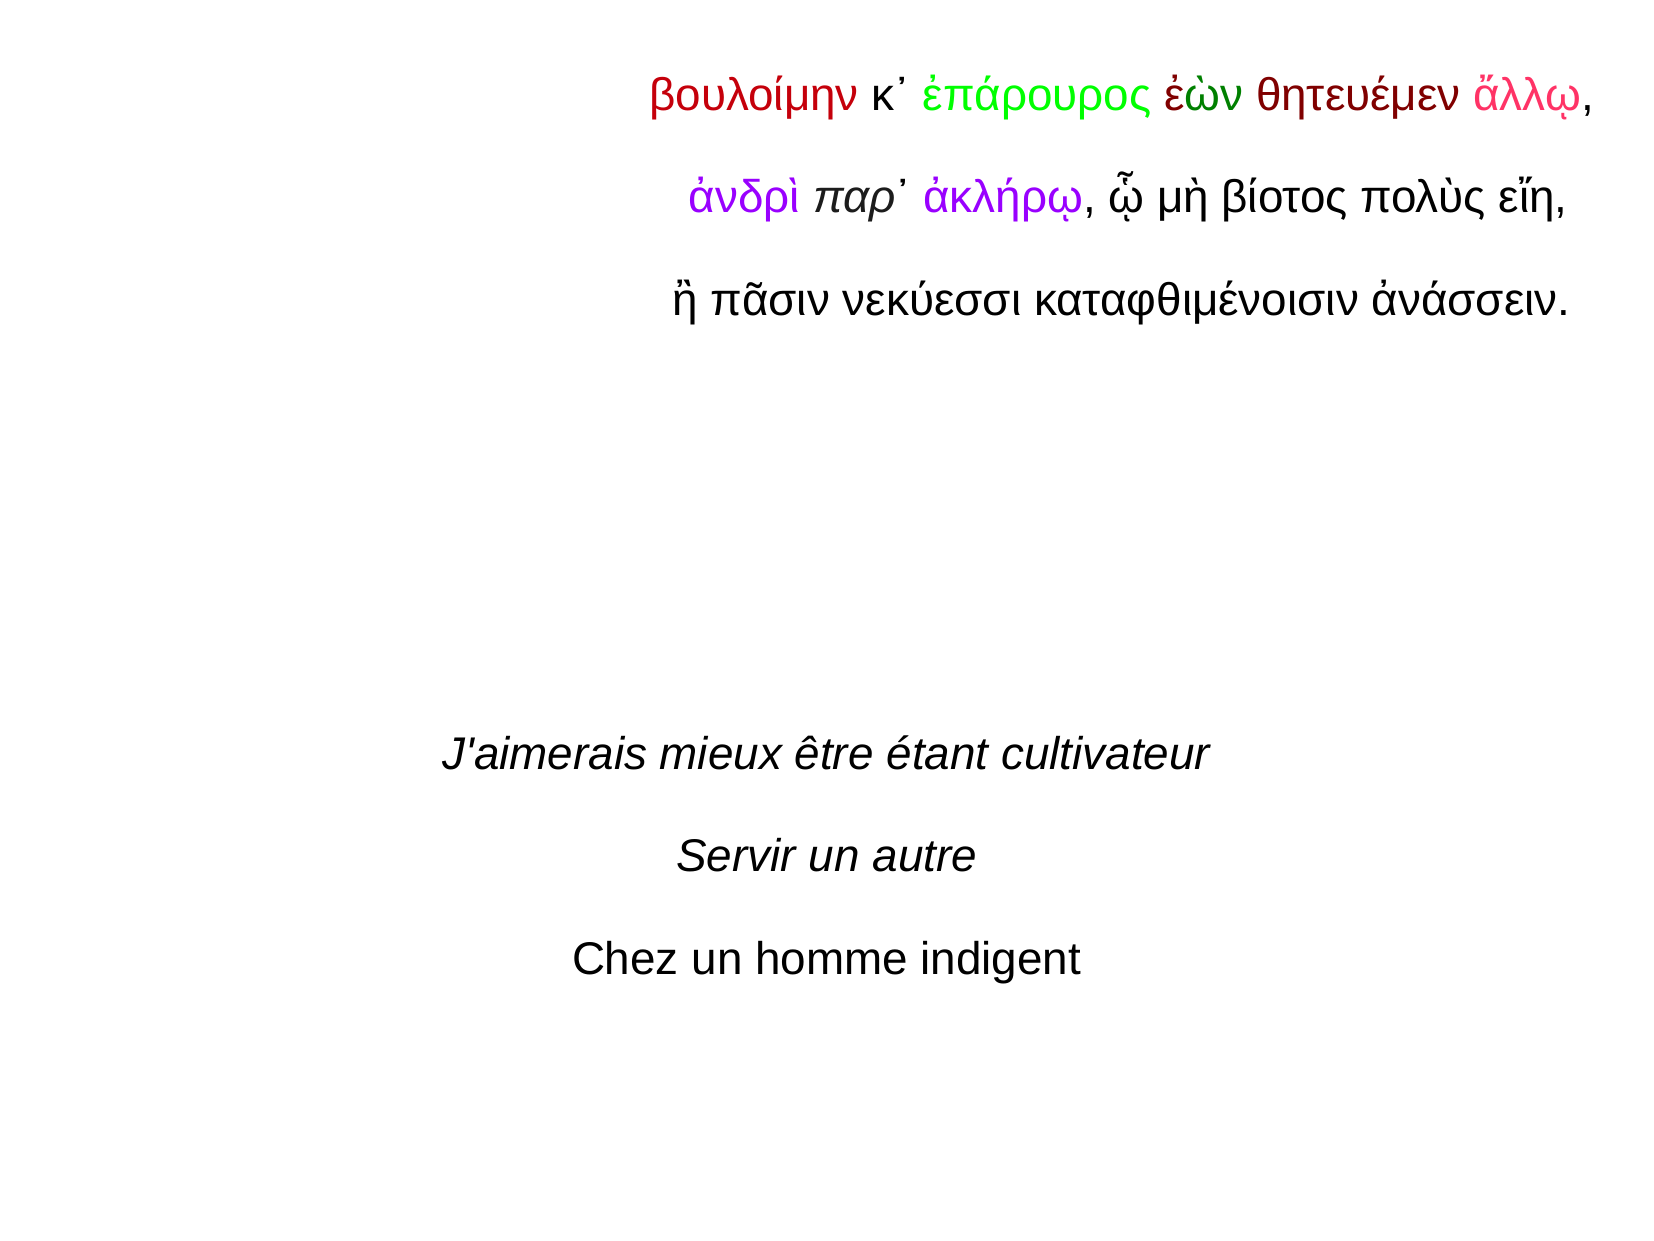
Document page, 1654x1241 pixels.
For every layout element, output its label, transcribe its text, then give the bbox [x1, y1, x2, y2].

text_box βουλοίμην κ᾽ ἐπάρουρος ἐὼν θητευέμεν ἄλλῳ, ἀνδρὶ παρ᾽ ἀκλήρῳ, ᾧ μὴ βίοτος πολὺς εἴη, ἢ πᾶσιν νεκύεσσι καταφθιμένοισιν ἀνάσσειν. [625, 61, 1619, 485]
text_box J'aimerais mieux être étant cultivateur Servir un autre Chez un homme indigent [0, 720, 1654, 993]
